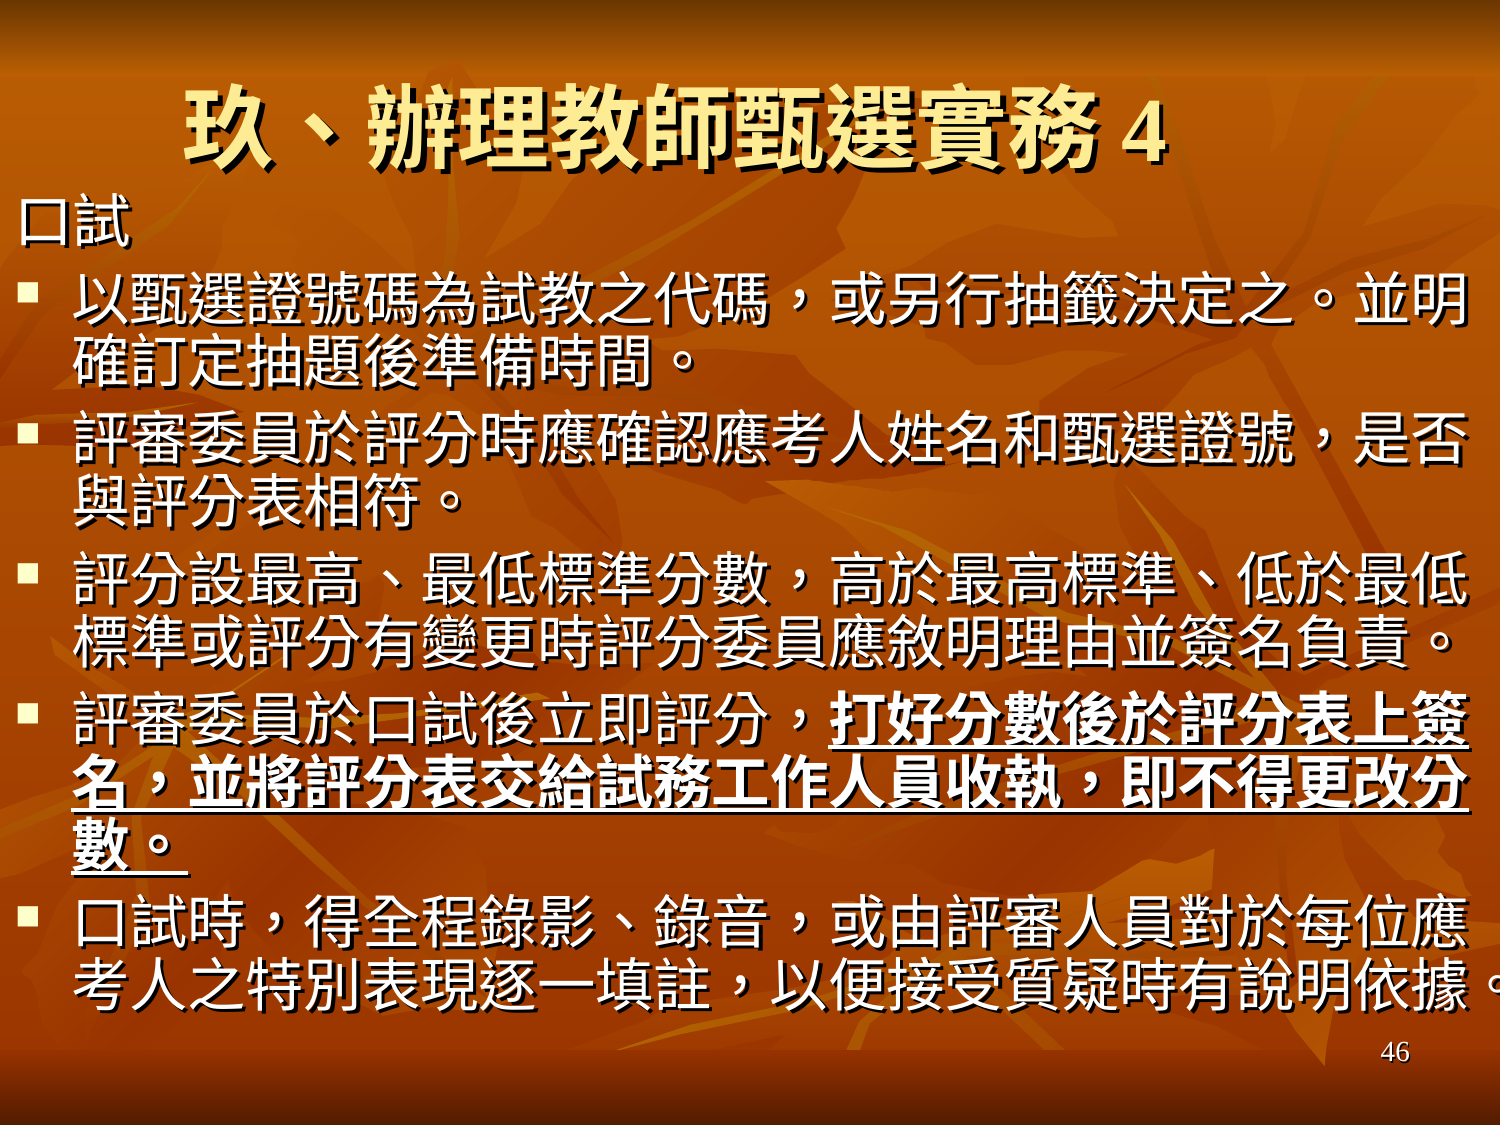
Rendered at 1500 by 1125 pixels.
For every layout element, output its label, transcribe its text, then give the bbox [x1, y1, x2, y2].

title 玖、辦理教師甄選實務4 [0, 30, 1351, 184]
list 口試 以甄選證號碼為試教之代碼，或另行抽籤決定之。並明確訂定抽題後準備時間。 評審委員於評分時應確認應考人姓名和甄選證號，是否與評分表相符。 評分設最高、最低標準分數，高於最高標準、低於最低標準或評分有變更時評分委員應敘明理由並簽名負責。 評審委員於口試後立即評分，打好分數後於評分表上簽名，並將評分表交給試務工作人員收執，即不得更改分數。 口試時，得全程錄影、錄音，或由評審人員對於每位應考人之特別表現逐一填註，以便接受質疑時有說明依據。 [0, 184, 1500, 1125]
